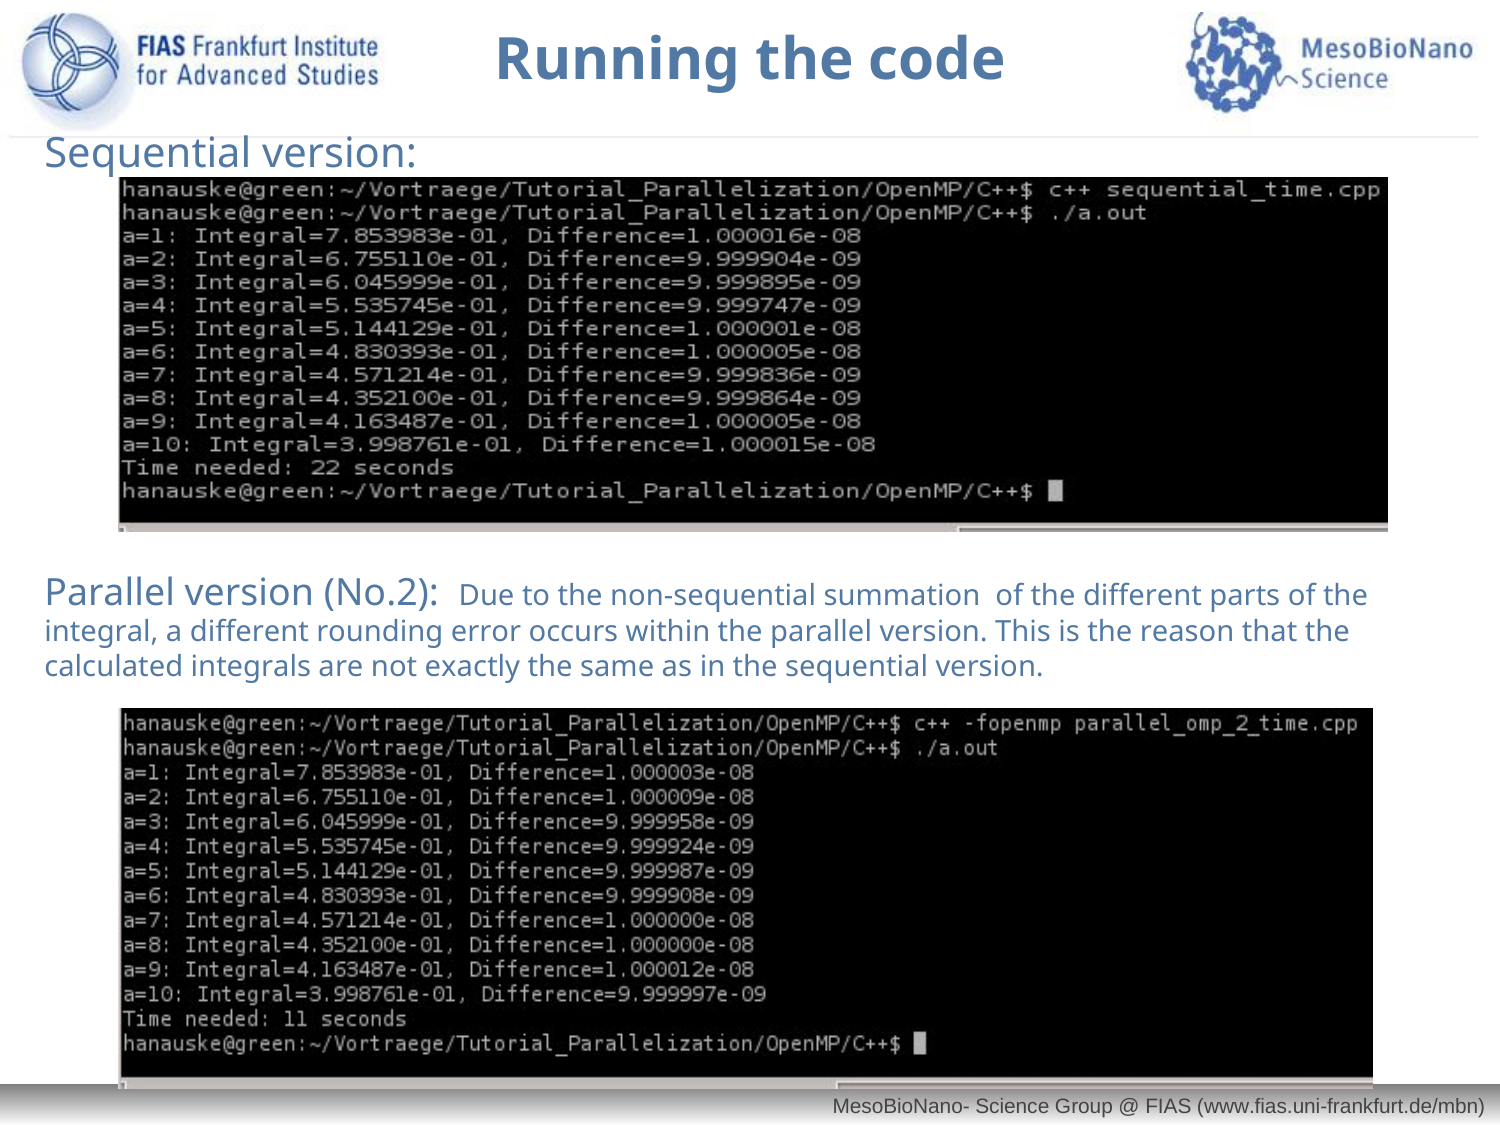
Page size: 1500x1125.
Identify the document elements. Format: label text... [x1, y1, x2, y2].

text_box Parallel version (No.2): Due to the non-sequential summation of the different parts of the integral, a different rounding error occurs within the parallel version. This is the reason that the calculated integrals are not exactly the same as in the sequential version. [29, 560, 1447, 691]
text_box Sequential version: [29, 118, 1477, 207]
picture [118, 708, 1373, 1089]
picture [118, 177, 1388, 532]
title Running the code [0, 0, 1499, 142]
